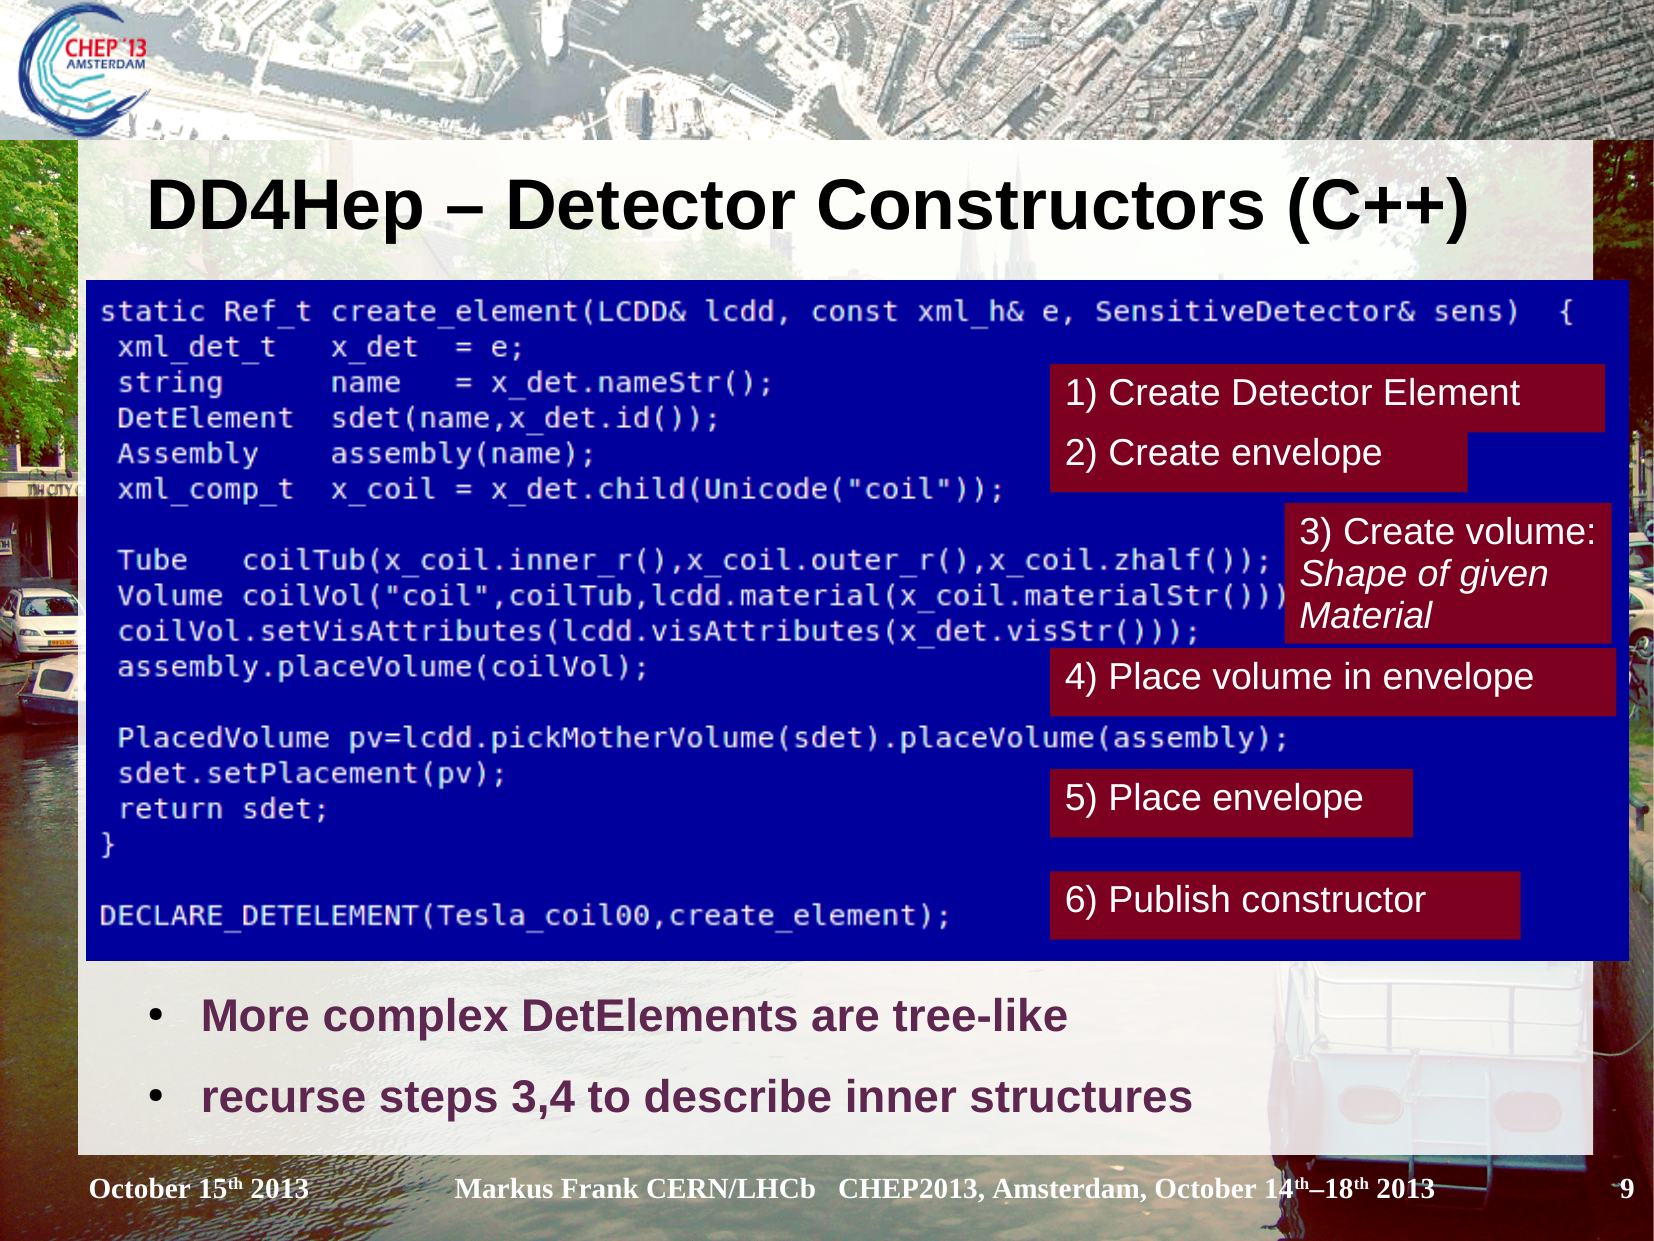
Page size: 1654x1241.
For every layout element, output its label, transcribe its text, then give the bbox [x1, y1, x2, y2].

list More complex DetElements are tree-like recurse steps 3,4 to describe inner structures [129, 990, 1561, 1156]
picture [0, 0, 1654, 1241]
text_box 2) Create envelope [1050, 424, 1468, 493]
text_box 4) Place volume in envelope [1050, 648, 1617, 717]
text_box 6) Publish constructor [1050, 871, 1521, 940]
title DD4Hep – Detector Constructors (C++) [82, 139, 1536, 271]
text_box 1) Create Detector Element [1050, 364, 1606, 433]
text_box 3) Create volume: Shape of given Material [1284, 502, 1612, 644]
text_box 5) Place envelope [1050, 769, 1414, 838]
